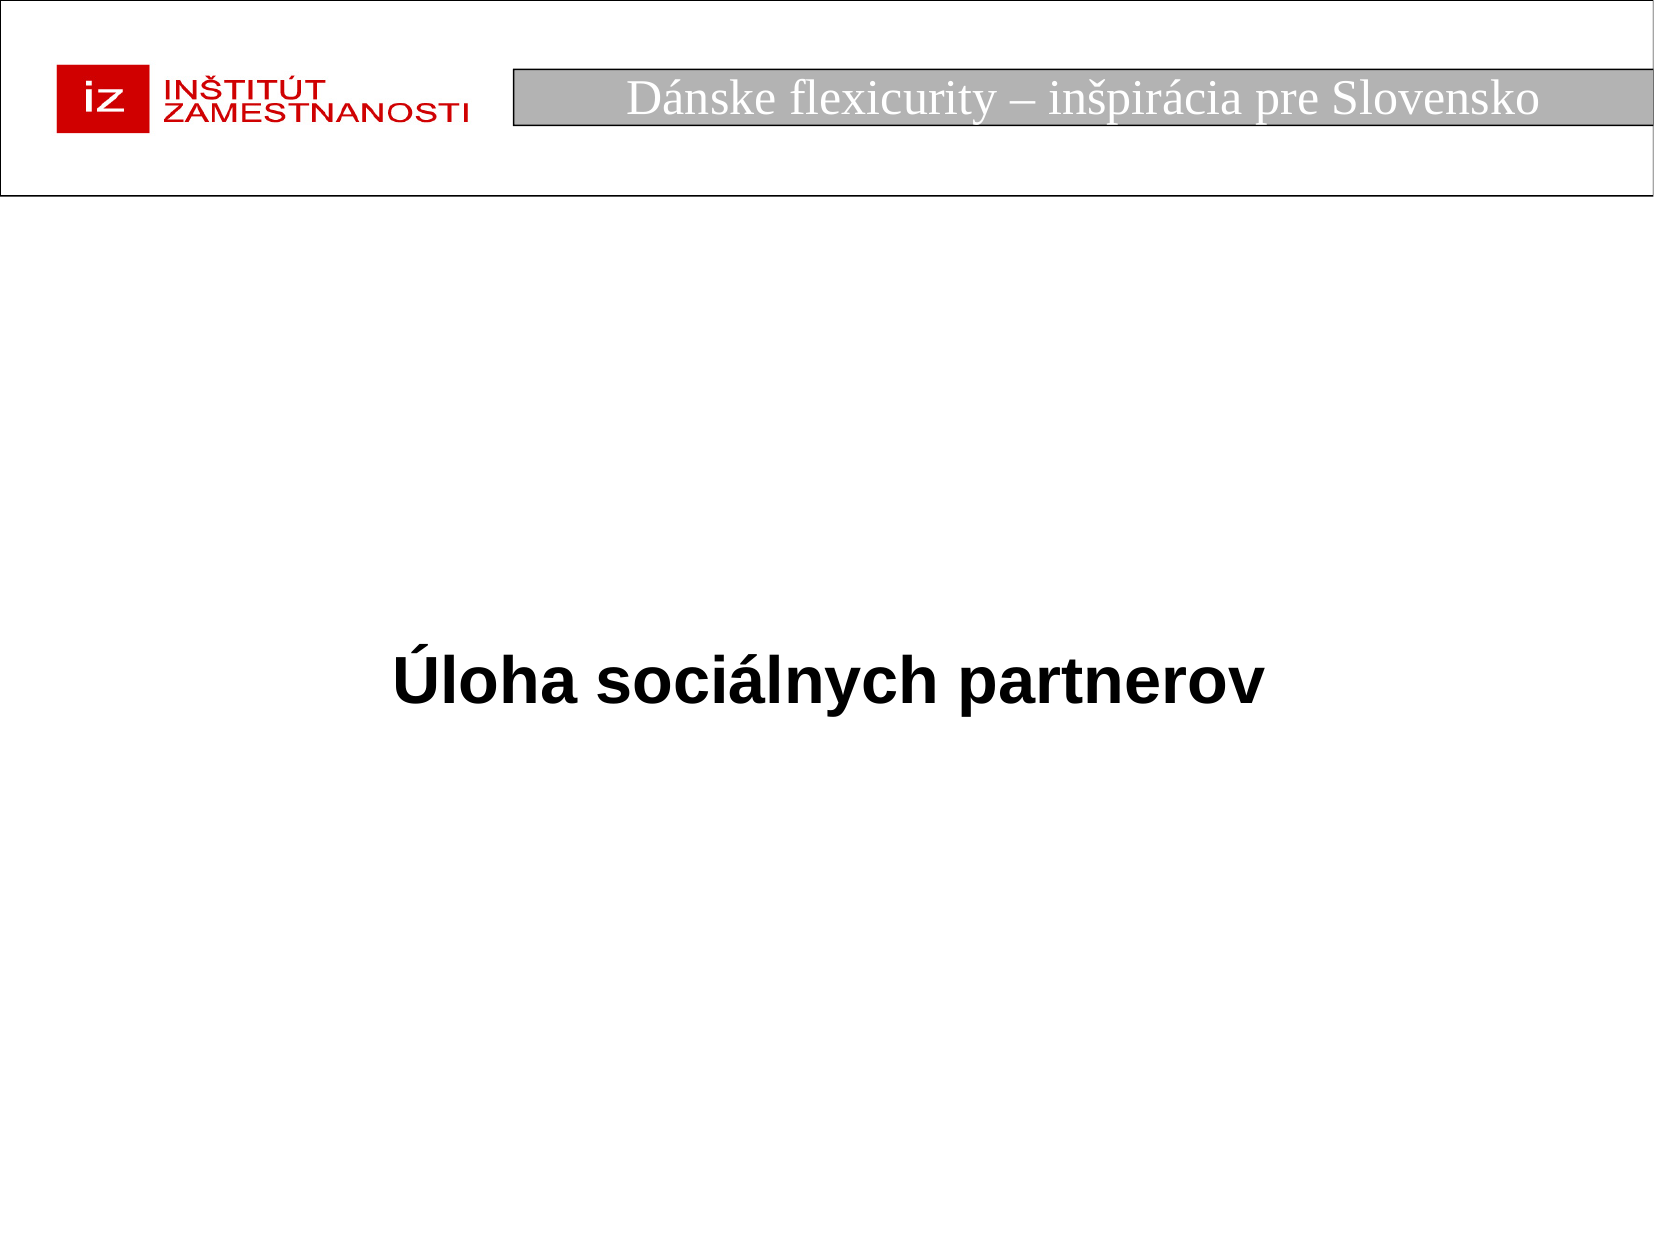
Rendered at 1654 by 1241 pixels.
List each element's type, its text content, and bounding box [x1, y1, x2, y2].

text_box [0, 0, 1654, 196]
list Úloha sociálnych partnerov [123, 346, 1536, 1214]
picture [5, 5, 518, 190]
text_box Dánske flexicurity – inšpirácia pre Slovensko [513, 69, 1654, 126]
